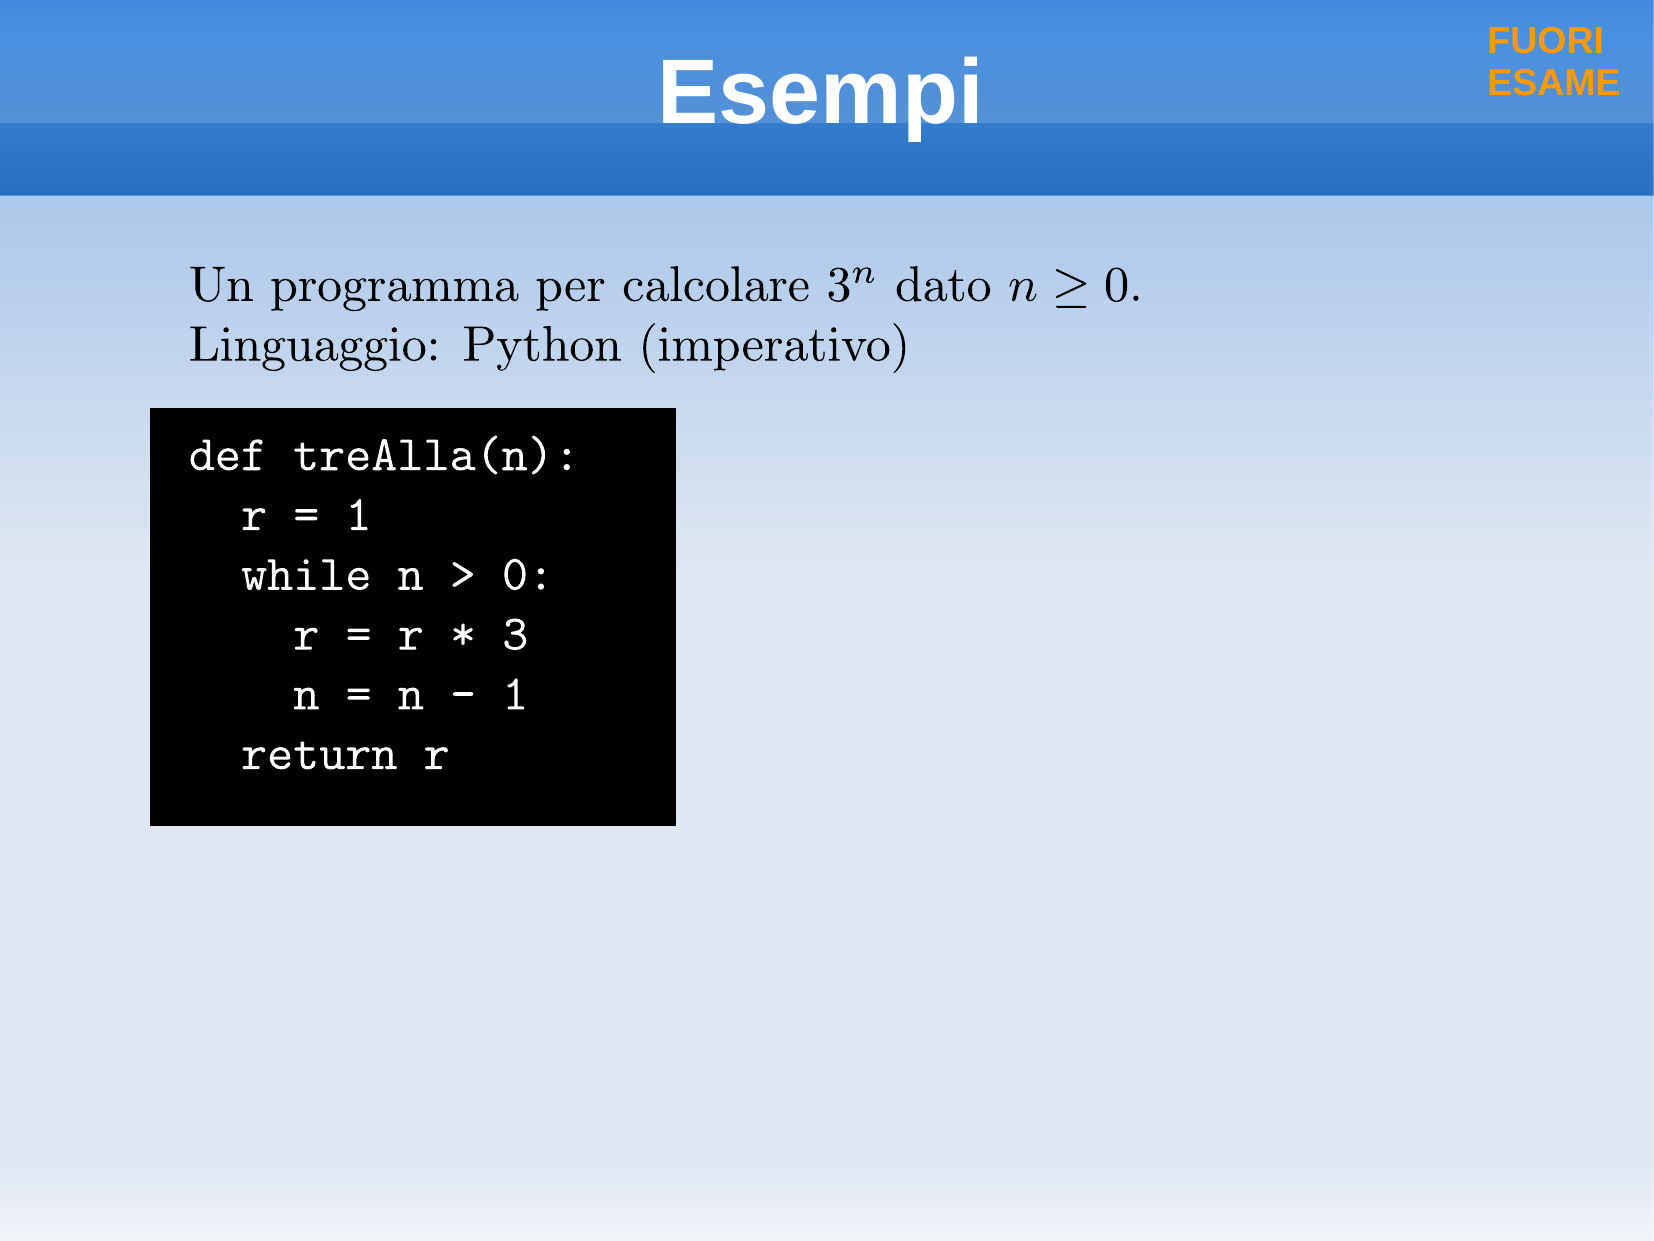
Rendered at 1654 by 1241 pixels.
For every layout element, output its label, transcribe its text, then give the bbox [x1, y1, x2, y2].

text_box [150, 266, 1143, 826]
text_box FUORI ESAME [1472, 11, 1636, 111]
picture [0, 0, 1654, 1241]
title Esempi [76, 0, 1565, 196]
